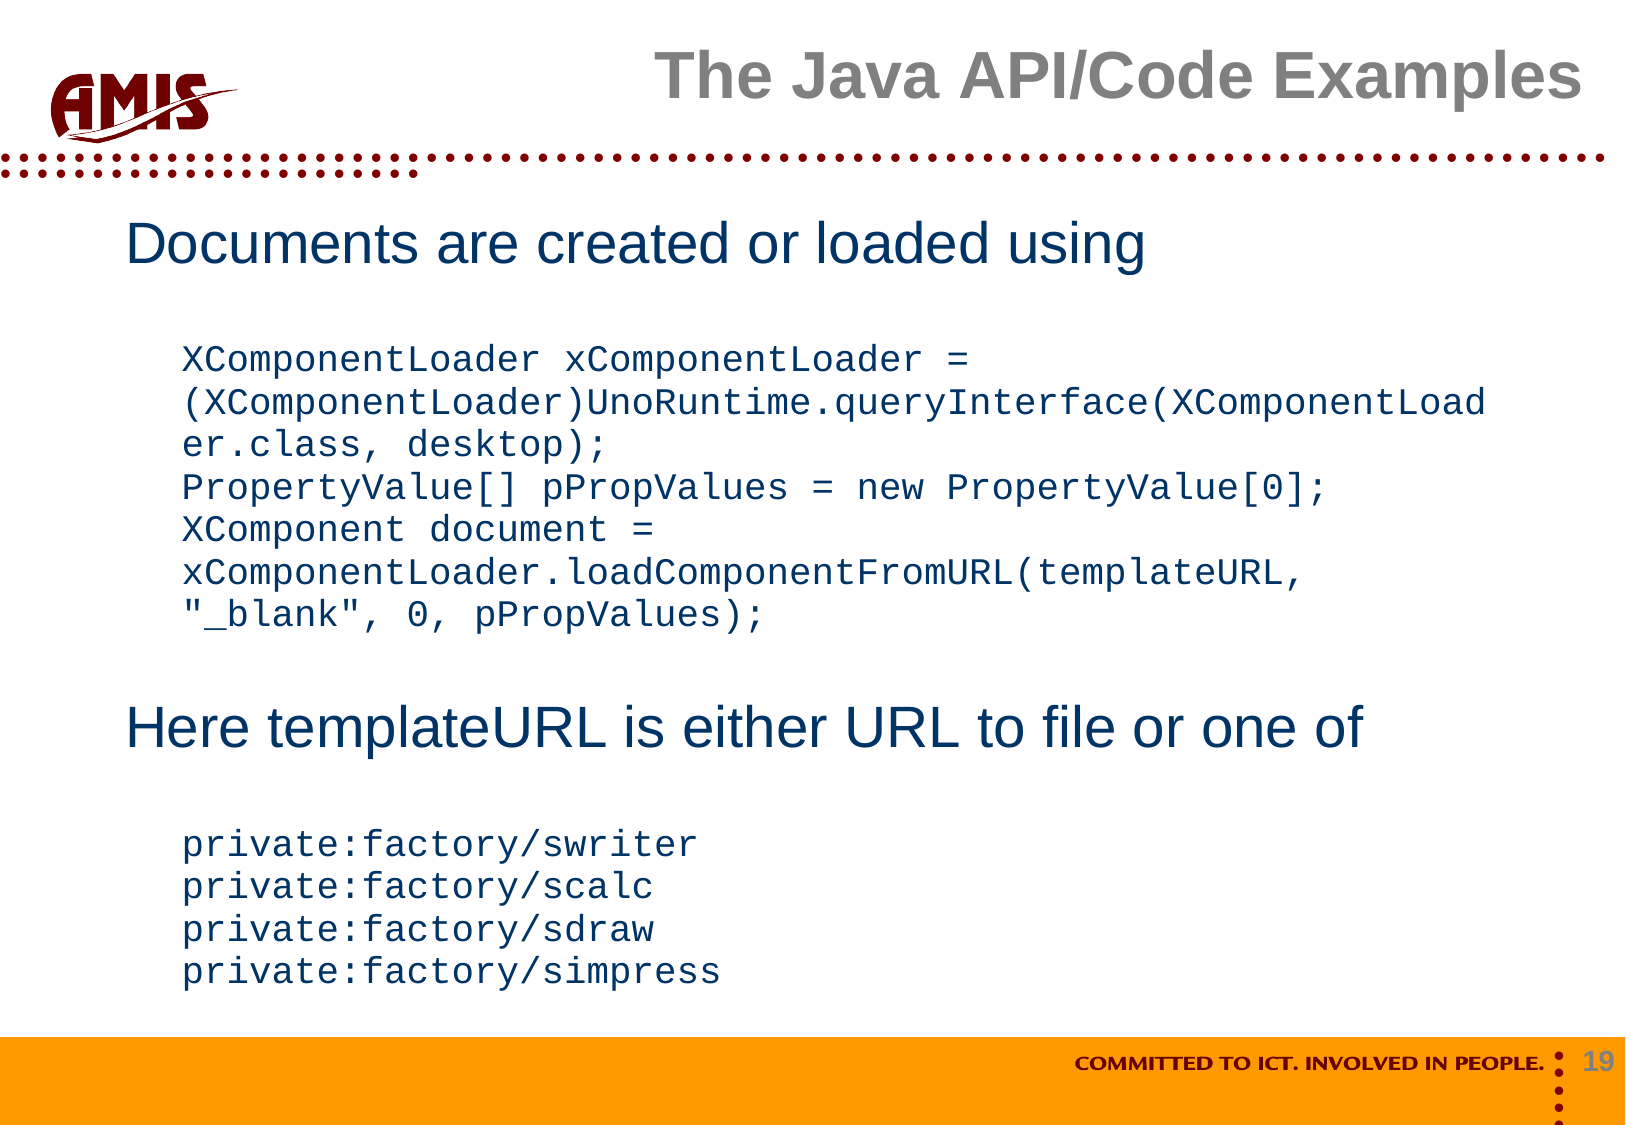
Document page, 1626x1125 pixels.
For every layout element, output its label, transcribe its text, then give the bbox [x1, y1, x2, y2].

picture [50, 73, 238, 144]
title The Java API/Code Examples [262, 27, 1585, 123]
picture [1074, 1055, 1544, 1071]
list Documents are created or loaded using XComponentLoader xComponentLoader = (XComponentLoader)UnoRuntime.queryInterface(XComponentLoader.class, desktop); PropertyValue[] pPropValues = new PropertyValue[0]; XComponent document = xComponentLoader.loadComponentFromURL(templateURL, "_blank", 0, pPropValues); Here templateURL is either URL to file or one of private:factory/swriter private:factory/scalc private:factory/sdraw private:factory/simpress [124, 210, 1500, 1061]
